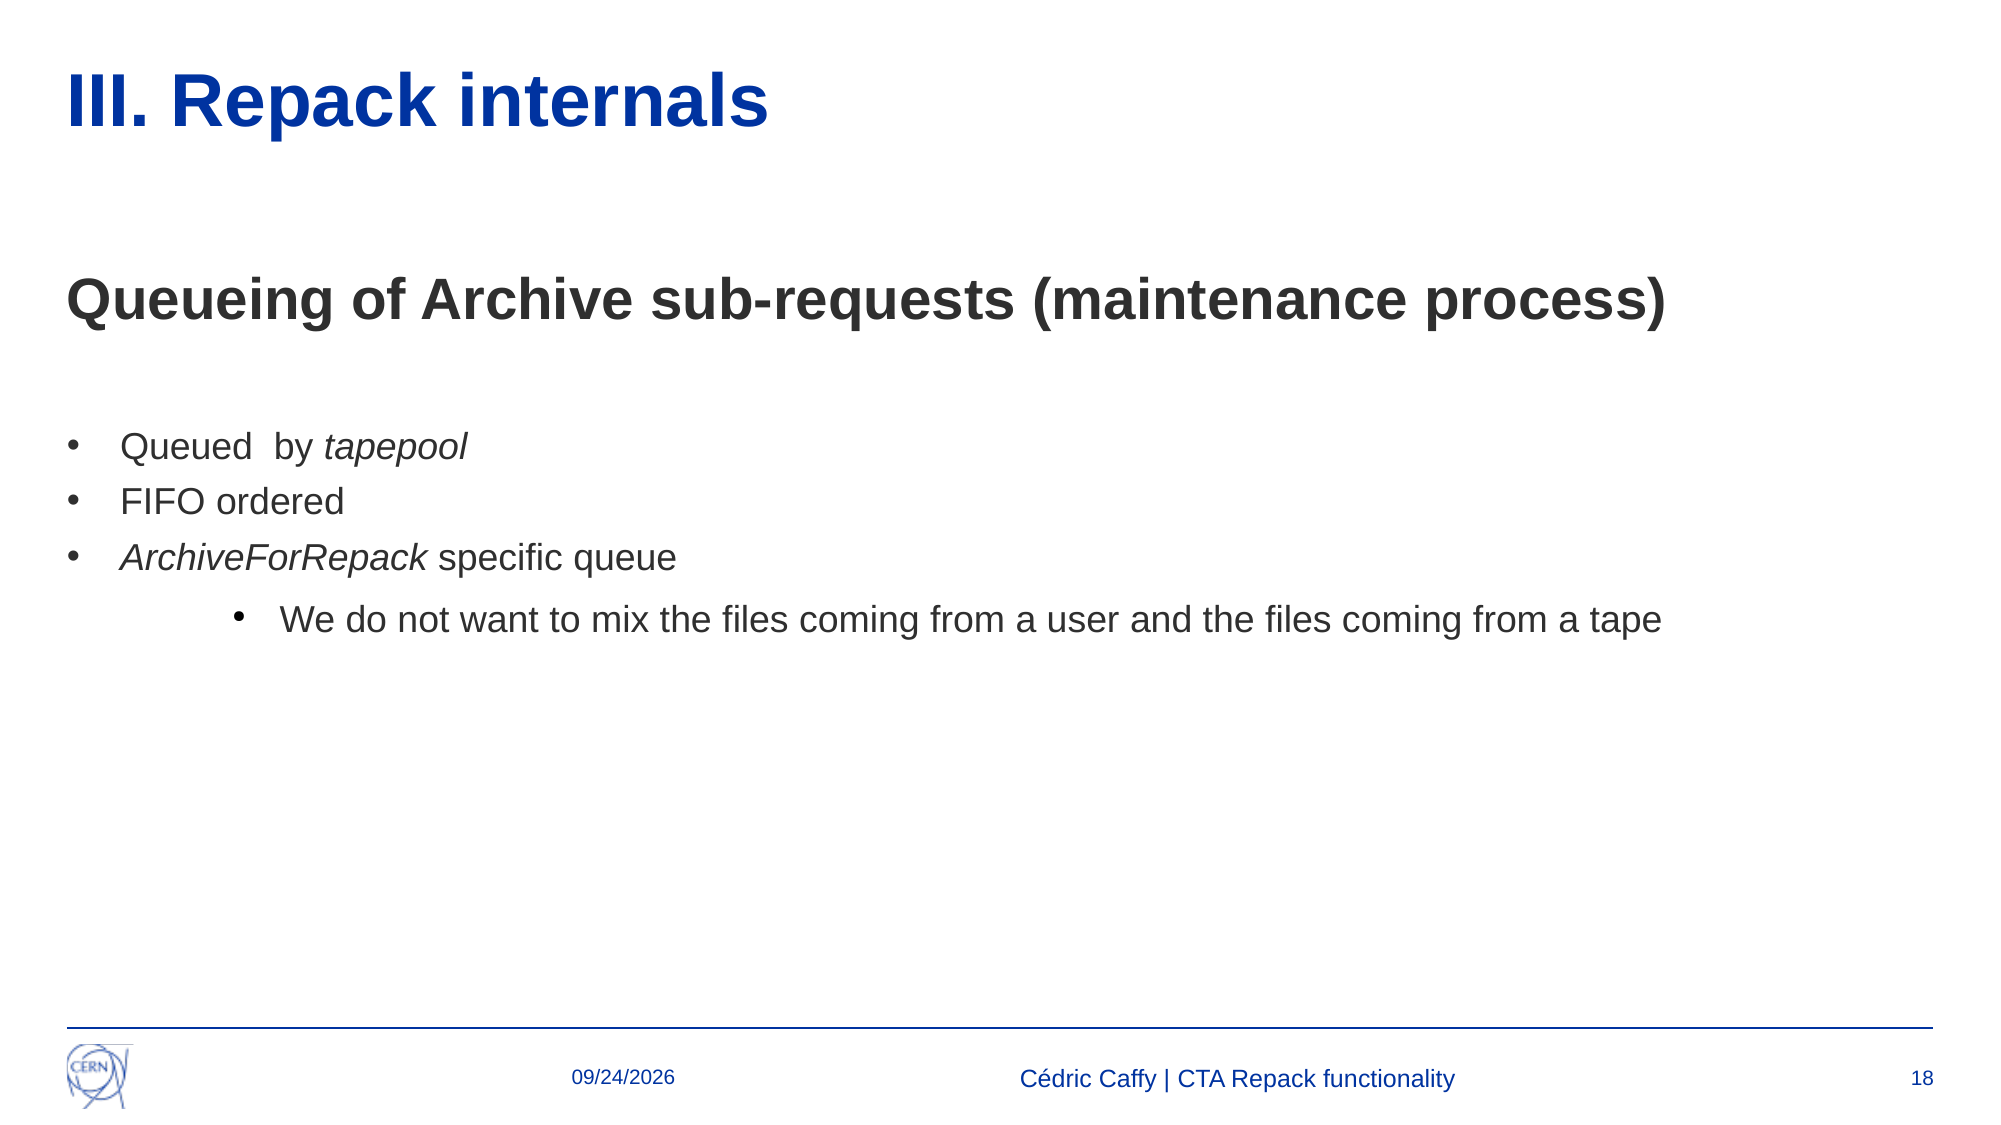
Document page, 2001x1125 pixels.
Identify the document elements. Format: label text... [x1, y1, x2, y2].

list Queueing of Archive sub-requests (maintenance process) Queued by tapepool FIFO ordered ArchiveForRepack specific queue We do not want to mix the files coming from a user and the files coming from a tape [66, 261, 1951, 1018]
footer Cédric Caffy | CTA Repack functionality [698, 1047, 1777, 1108]
slide_number <number> [1822, 1047, 1934, 1108]
title III. Repack internals [66, 61, 1933, 237]
slide_number 10/01/2020 [571, 1046, 676, 1107]
